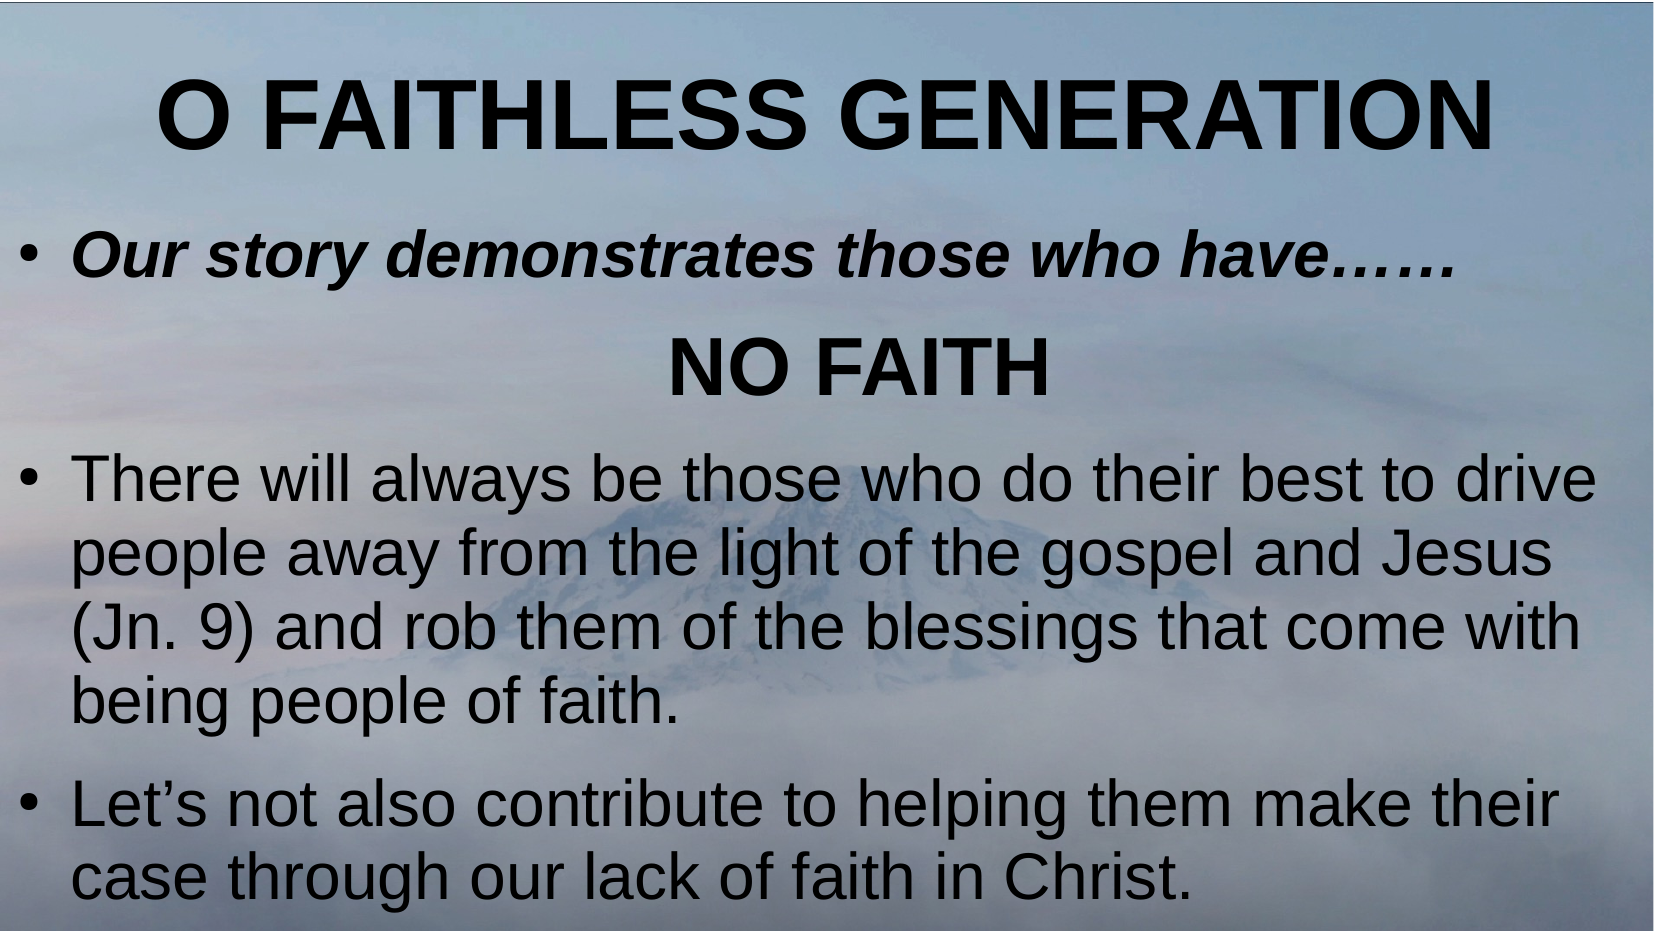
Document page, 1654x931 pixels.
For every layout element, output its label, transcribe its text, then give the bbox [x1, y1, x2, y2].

list Our story demonstrates those who have…… NO FAITH There will always be those who do their best to drive people away from the light of the gospel and Jesus (Jn. 9) and rob them of the blessings that come with being people of faith. Let’s not also contribute to helping them make their case through our lack of faith in Christ. [0, 217, 1651, 916]
picture [0, 2, 1654, 931]
title O FAITHLESS GENERATION [82, 37, 1571, 193]
